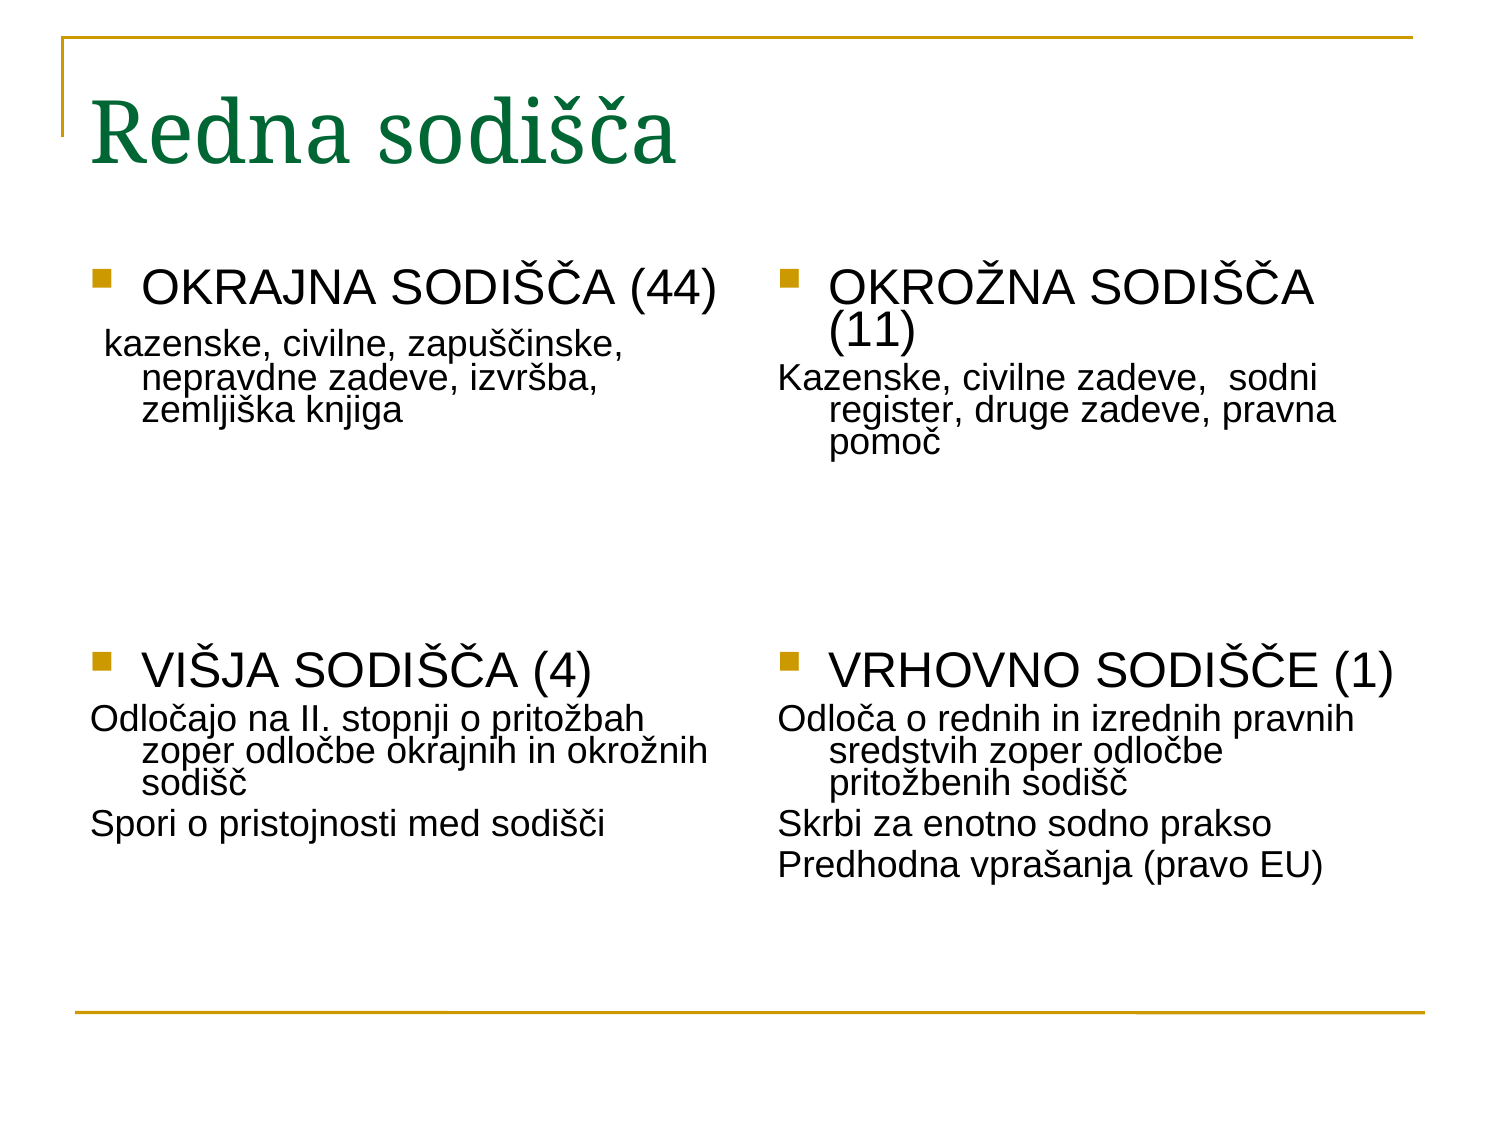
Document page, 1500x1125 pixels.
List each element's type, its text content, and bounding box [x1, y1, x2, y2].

text_box VRHOVNO SODIŠČE (1)‏ Odloča o rednih in izrednih pravnih sredstvih zoper odločbe pritožbenih sodišč Skrbi za enotno sodno prakso Predhodna vprašanja (pravo EU)‏ [762, 646, 1426, 1006]
title Redna sodišča [75, 45, 1426, 233]
text_box VIŠJA SODIŠČA (4)‏ Odločajo na II. stopnji o pritožbah zoper odločbe okrajnih in okrožnih sodišč Spori o pristojnosti med sodišči [75, 646, 738, 1006]
text_box OKROŽNA SODIŠČA (11)‏ Kazenske, civilne zadeve, sodni register, druge zadeve, pravna pomoč [762, 262, 1426, 622]
text_box OKRAJNA SODIŠČA (44)‏ kazenske, civilne, zapuščinske, nepravdne zadeve, izvršba, zemljiška knjiga [75, 262, 738, 622]
